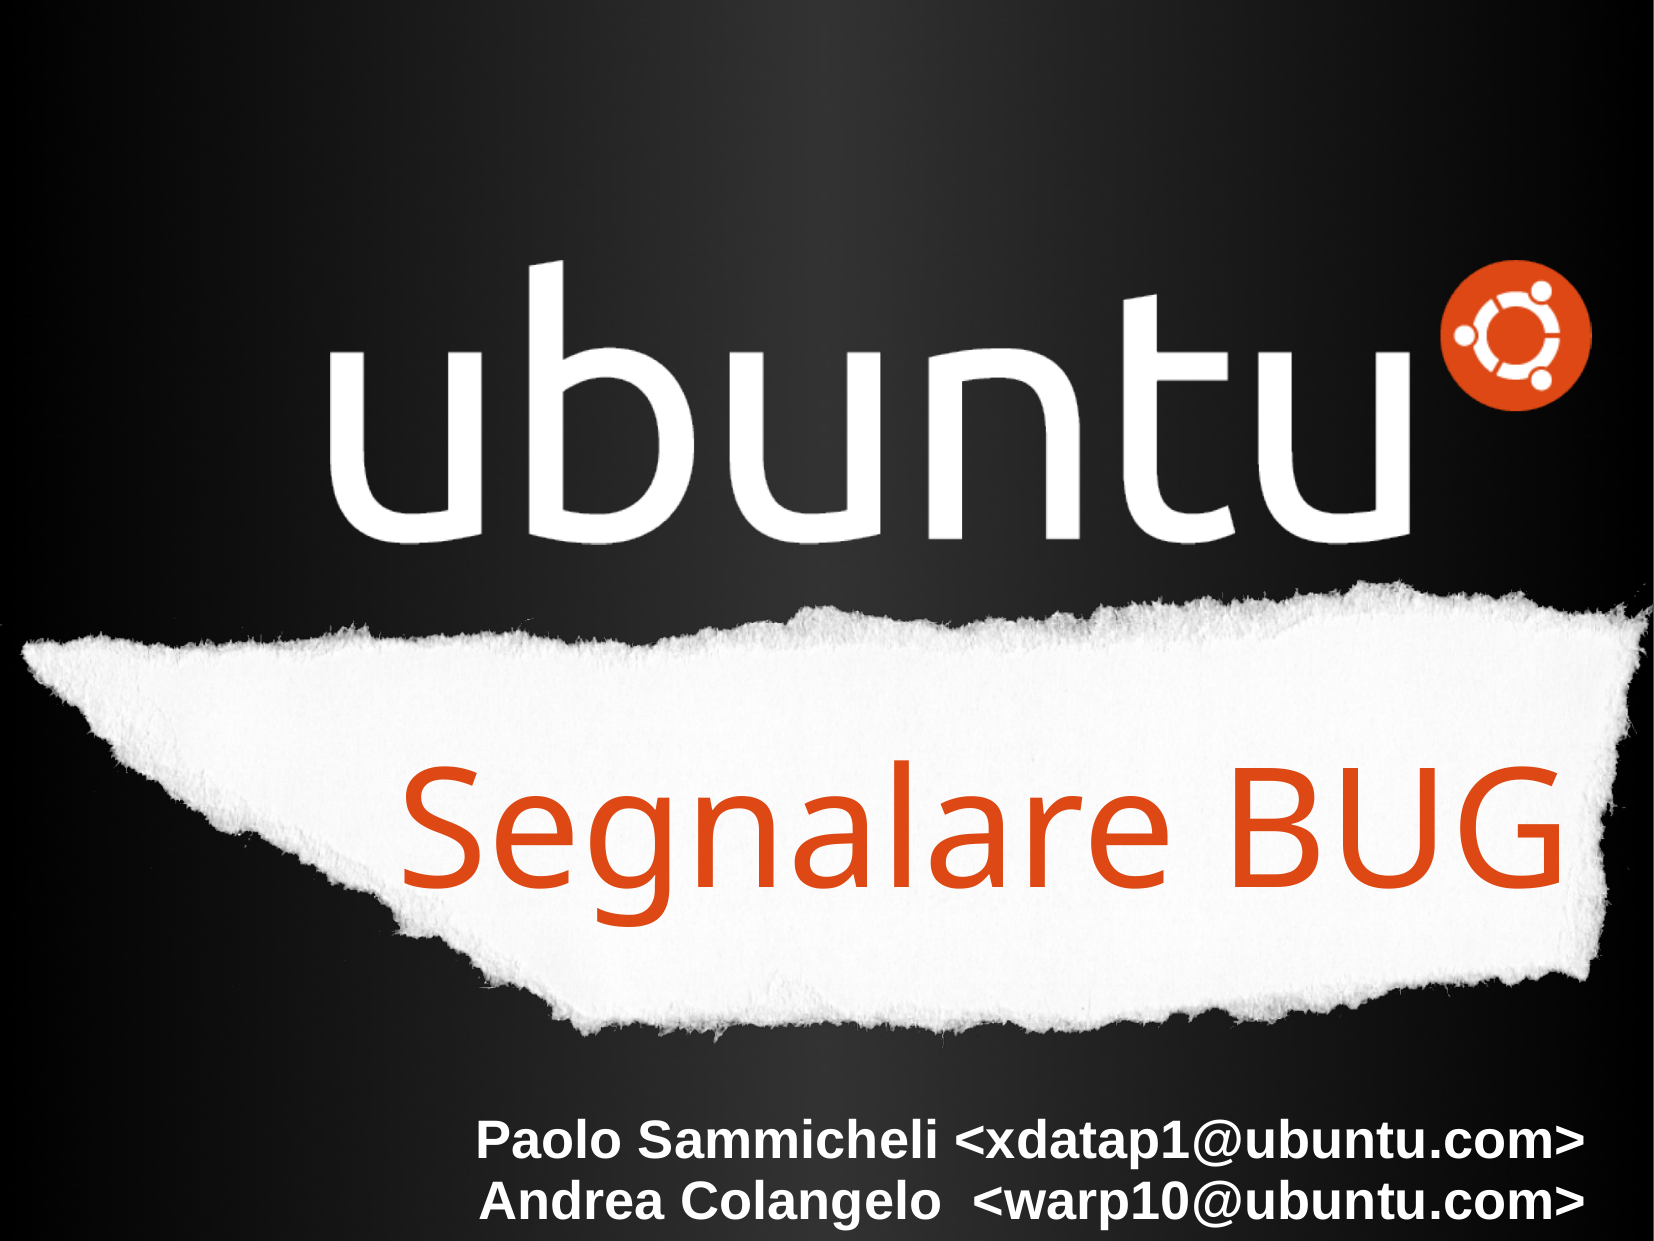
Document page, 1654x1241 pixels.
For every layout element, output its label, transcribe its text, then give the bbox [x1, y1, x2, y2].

text_box Segnalare BUG [66, 702, 1587, 905]
picture [0, 0, 1654, 1241]
text_box Paolo Sammicheli <xdatap1@ubuntu.com> Andrea Colangelo <warp10@ubuntu.com> [0, 1102, 1603, 1241]
